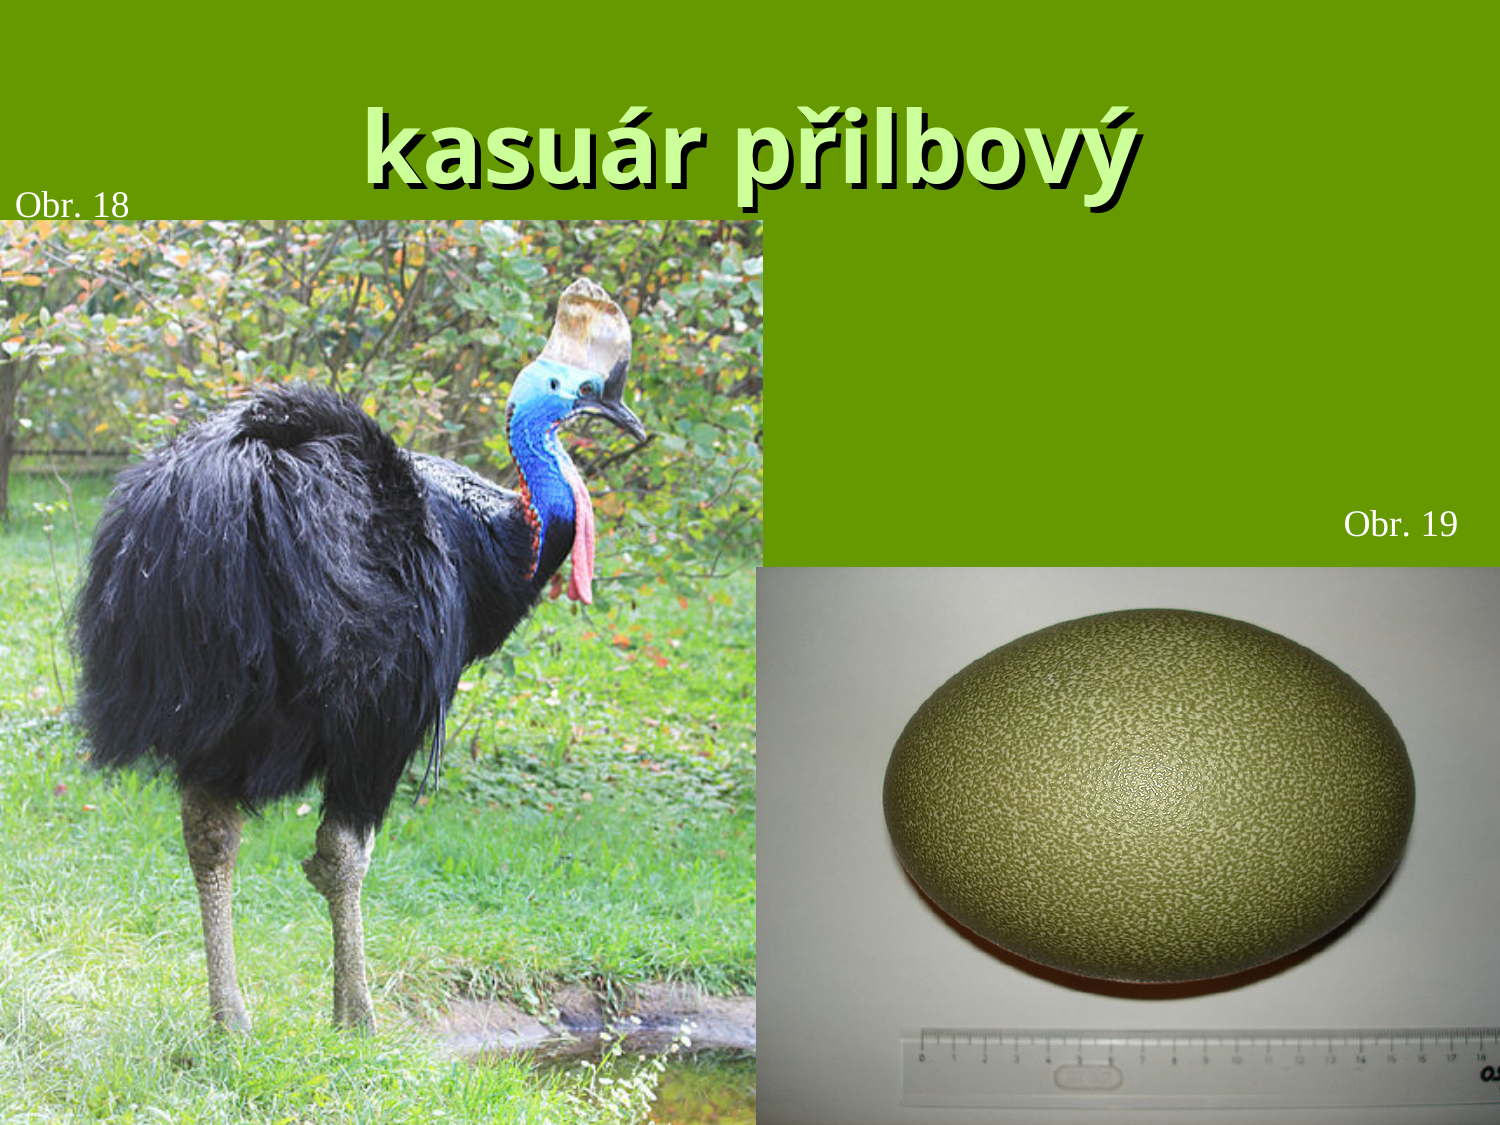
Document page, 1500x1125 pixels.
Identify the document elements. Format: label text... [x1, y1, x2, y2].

title kasuár přilbový [75, 0, 1426, 288]
picture [0, 220, 1500, 1125]
text_box Obr. 19 [1328, 491, 1500, 553]
text_box Obr. 18 [0, 172, 172, 234]
